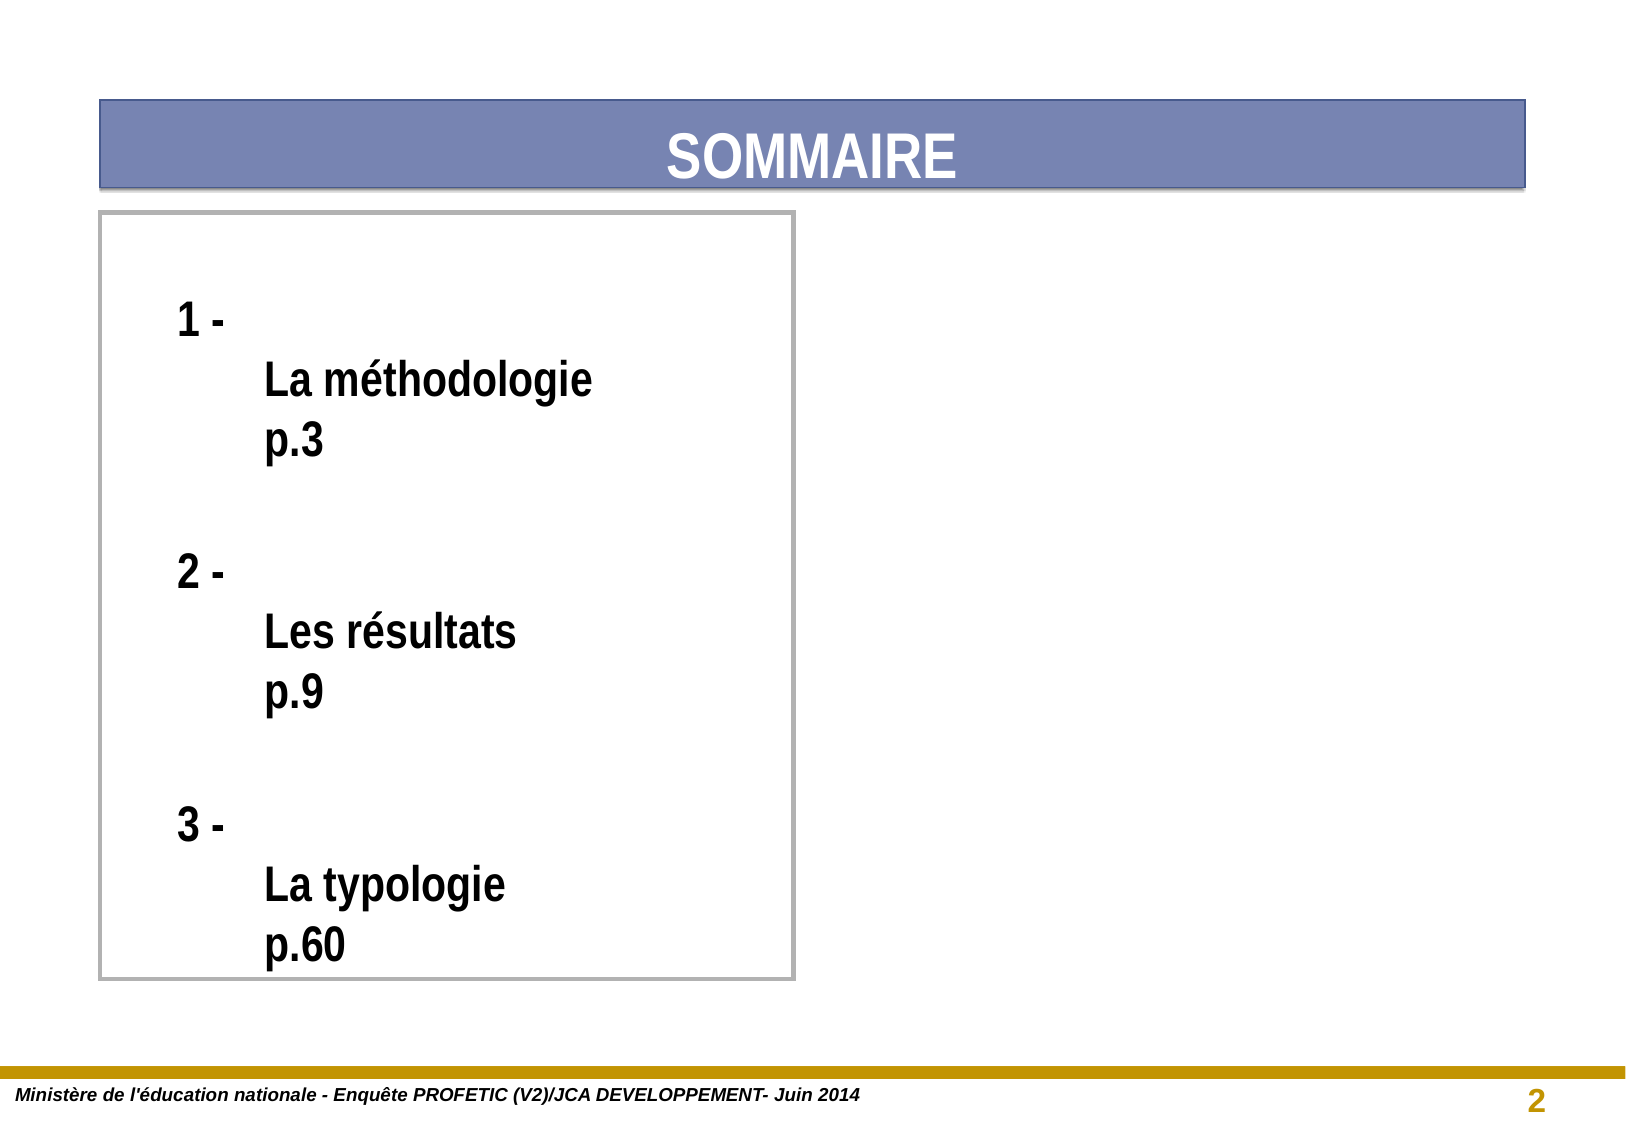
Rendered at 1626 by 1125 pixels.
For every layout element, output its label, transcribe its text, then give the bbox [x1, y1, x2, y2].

list 1 - La méthodologie p.3 2 - Les résultats p.9 3 - La typologie p.60 [99, 212, 1522, 610]
text_box Ministère de l'éducation nationale - Enquête PROFETIC (V2)/JCA DEVELOPPEMENT- Juin 2014 [0, 1074, 1501, 1125]
text_box 2 [1512, 1071, 1625, 1125]
title Sommaire [99, 99, 1525, 188]
